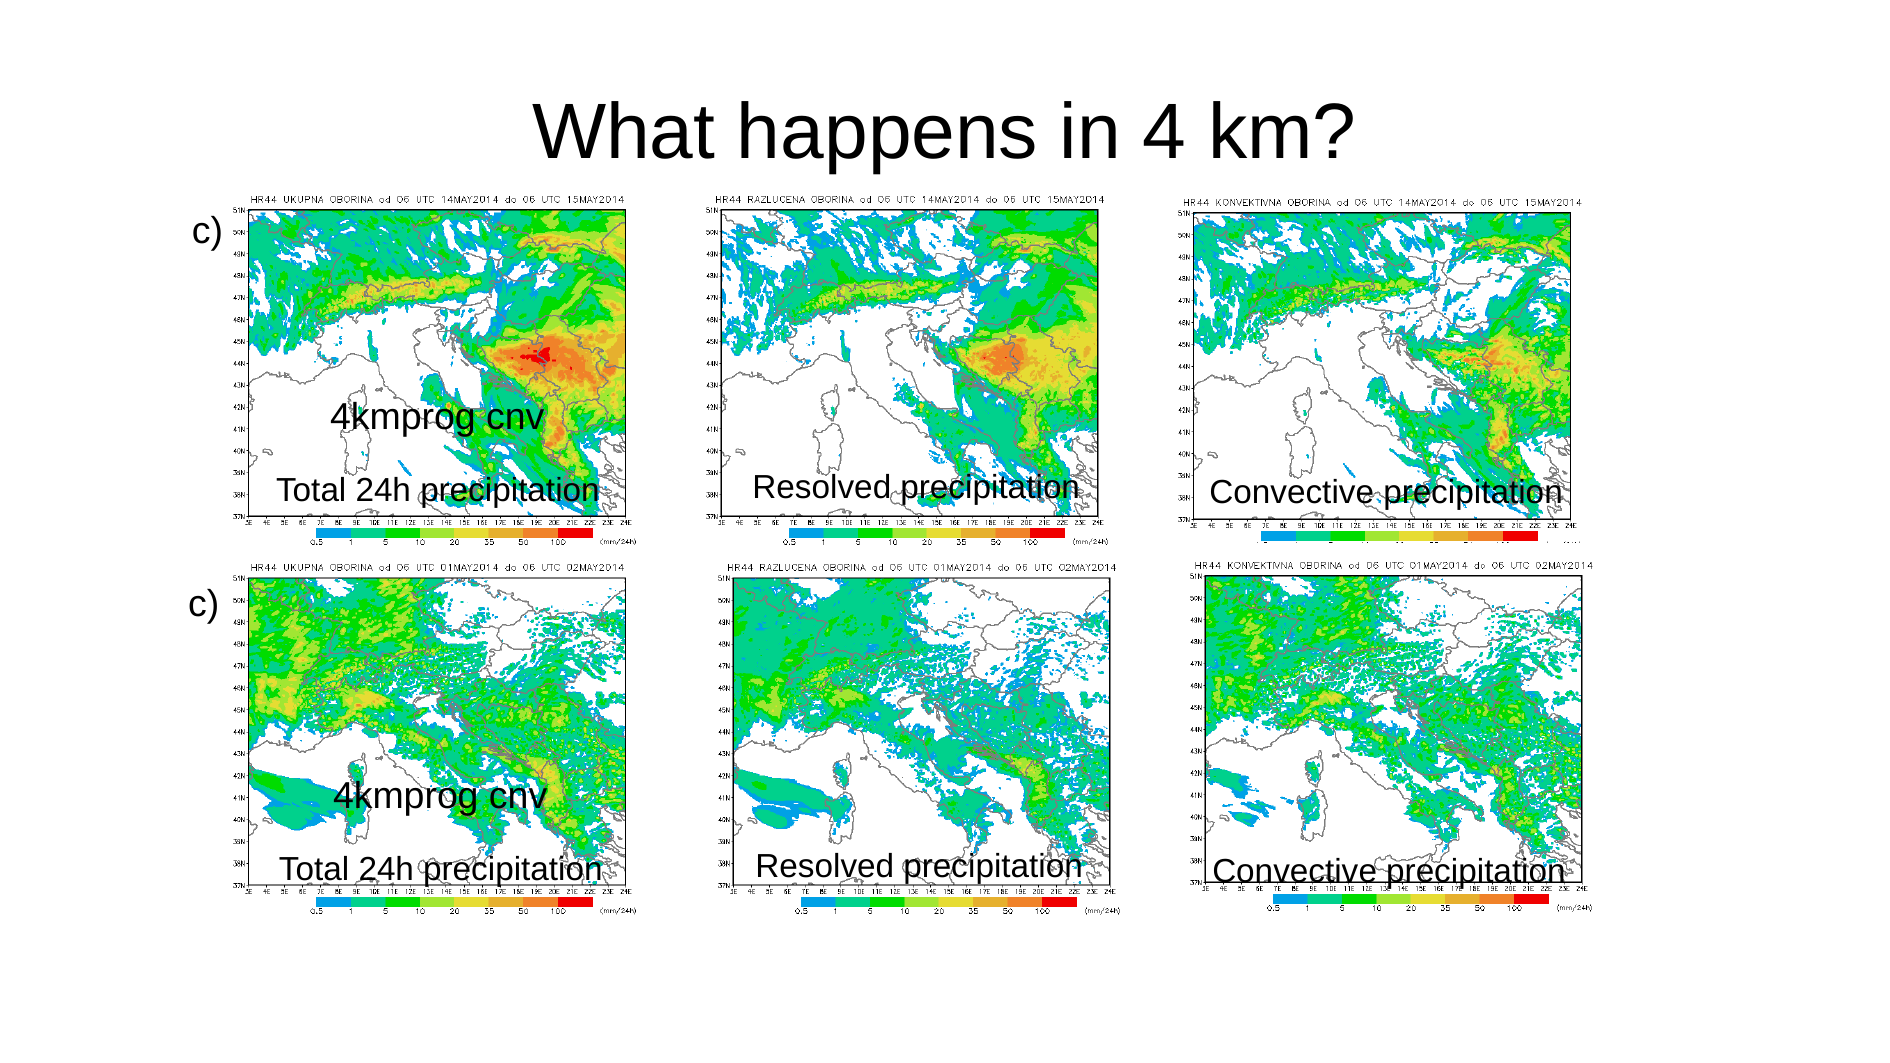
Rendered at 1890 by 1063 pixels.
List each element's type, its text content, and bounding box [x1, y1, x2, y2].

picture [200, 177, 1630, 918]
title What happens in 4 km? [94, 42, 1796, 220]
text_box Total 24h precipitation [264, 839, 628, 895]
text_box Convective precipitation [1197, 841, 1582, 897]
text_box c) [173, 574, 235, 632]
text_box Resolved precipitation [740, 836, 1099, 892]
text_box c) [177, 202, 239, 262]
text_box 4kmprog cnv [315, 384, 405, 439]
text_box Resolved precipitation [737, 457, 1096, 513]
text_box 4kmprog cnv [318, 763, 408, 818]
text_box Total 24h precipitation [261, 460, 625, 516]
text_box Convective precipitation [1194, 462, 1579, 518]
